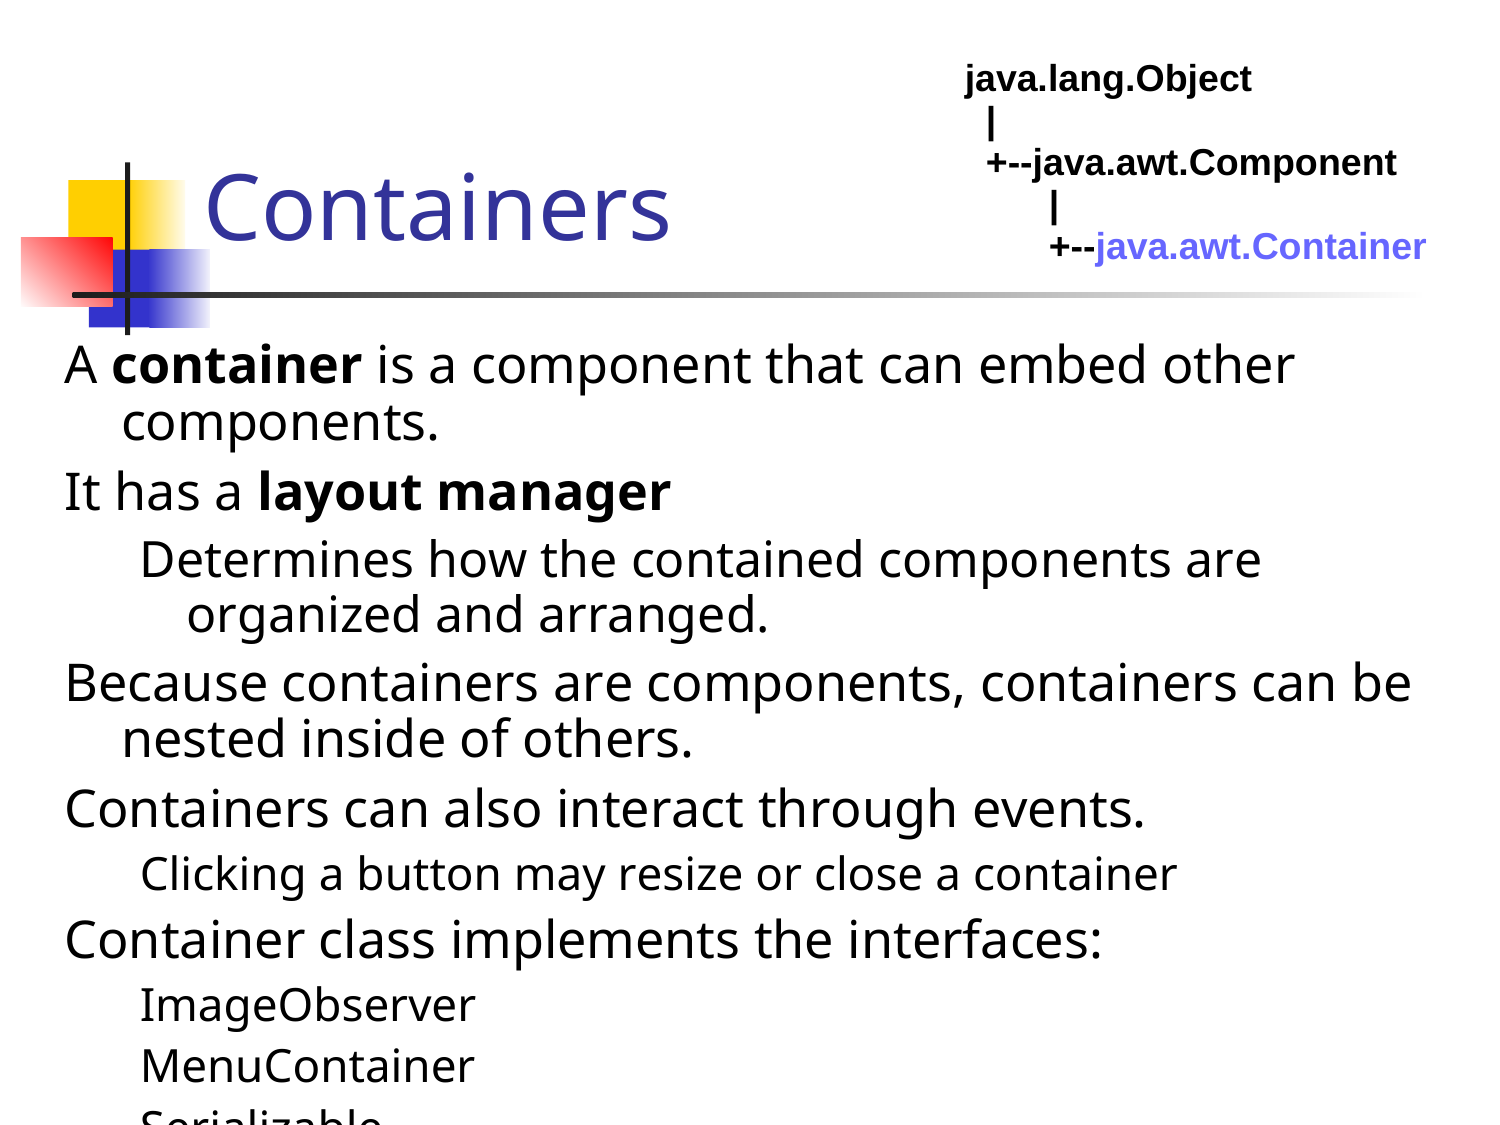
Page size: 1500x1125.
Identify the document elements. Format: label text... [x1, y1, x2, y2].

list A container is a component that can embed other components. It has a layout manager Determines how the contained components are organized and arranged. Because containers are components, containers can be nested inside of others. Containers can also interact through events. Clicking a button may resize or close a container Container class implements the interfaces: ImageObserver MenuContainer Serializable [50, 330, 1469, 1125]
title Containers [188, 35, 1468, 276]
text_box java.lang.Object | +--java.awt.Component | +--java.awt.Container [949, 49, 1442, 318]
